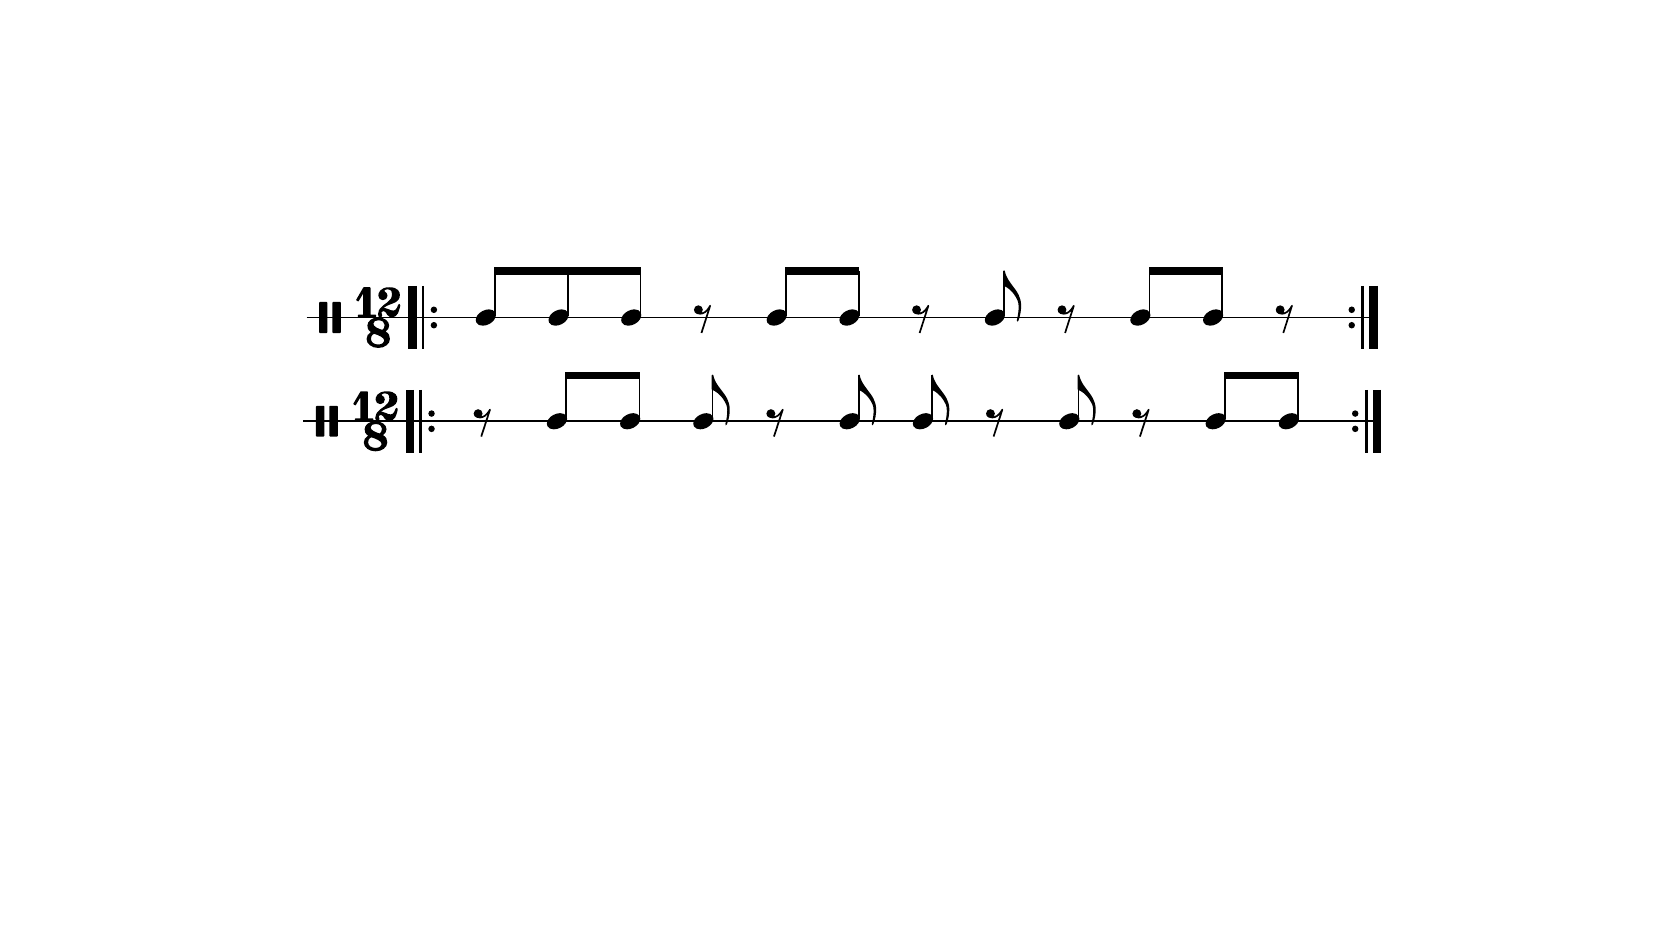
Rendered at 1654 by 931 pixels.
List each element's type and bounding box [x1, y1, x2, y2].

picture [0, 76, 1654, 591]
